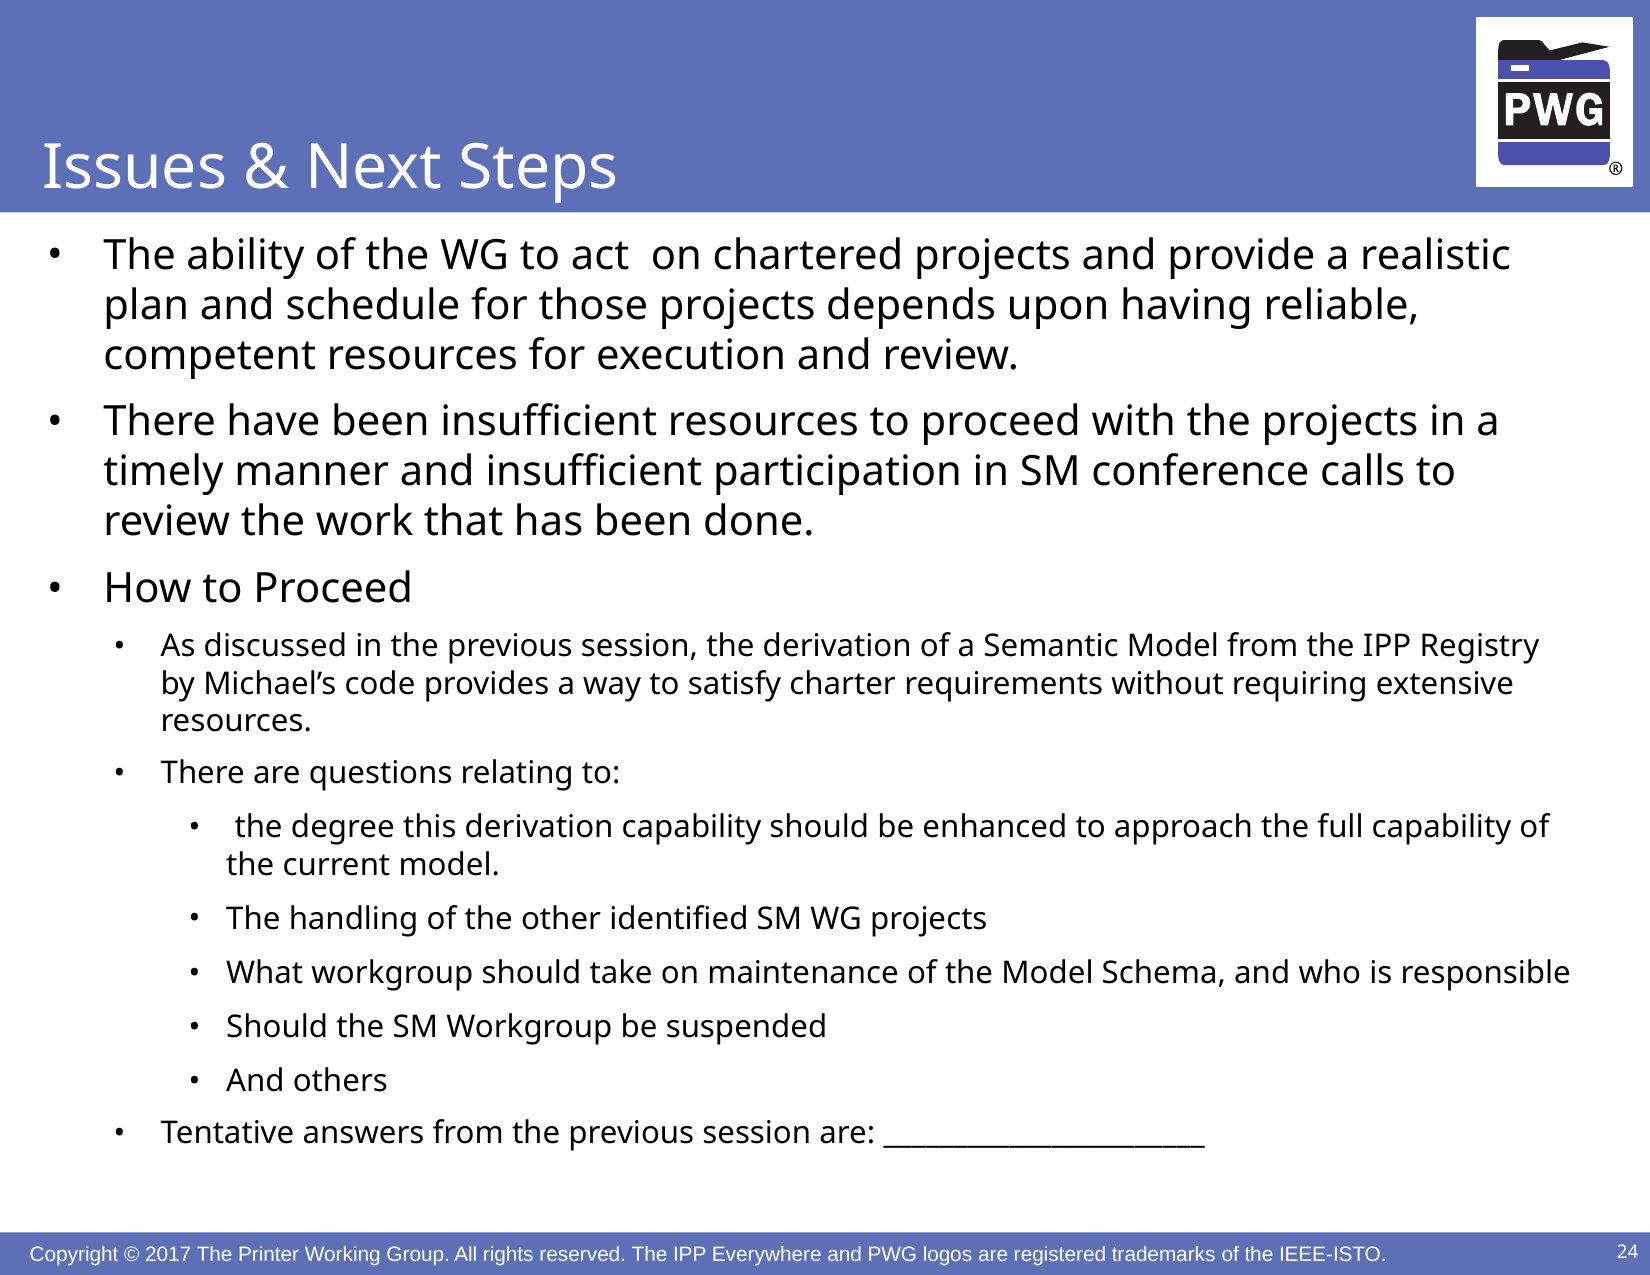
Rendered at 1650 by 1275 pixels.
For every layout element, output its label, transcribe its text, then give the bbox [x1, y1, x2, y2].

title Issues & Next Steps [17, 19, 1539, 209]
list The ability of the WG to act on chartered projects and provide a realistic plan and schedule for those projects depends upon having reliable, competent resources for execution and review. There have been insufficient resources to proceed with the projects in a timely manner and insufficient participation in SM conference calls to review the work that has been done. How to Proceed As discussed in the previous session, the derivation of a Semantic Model from the IPP Registry by Michael’s code provides a way to satisfy charter requirements without requiring extensive resources. There are questions relating to: the degree this derivation capability should be enhanced to approach the full capability of the current model. The handling of the other identified SM WG projects What workgroup should take on maintenance of the Model Schema, and who is responsible Should the SM Workgroup be suspended And others Tentative answers from the previous session are: _______________________ [32, 219, 1599, 1201]
